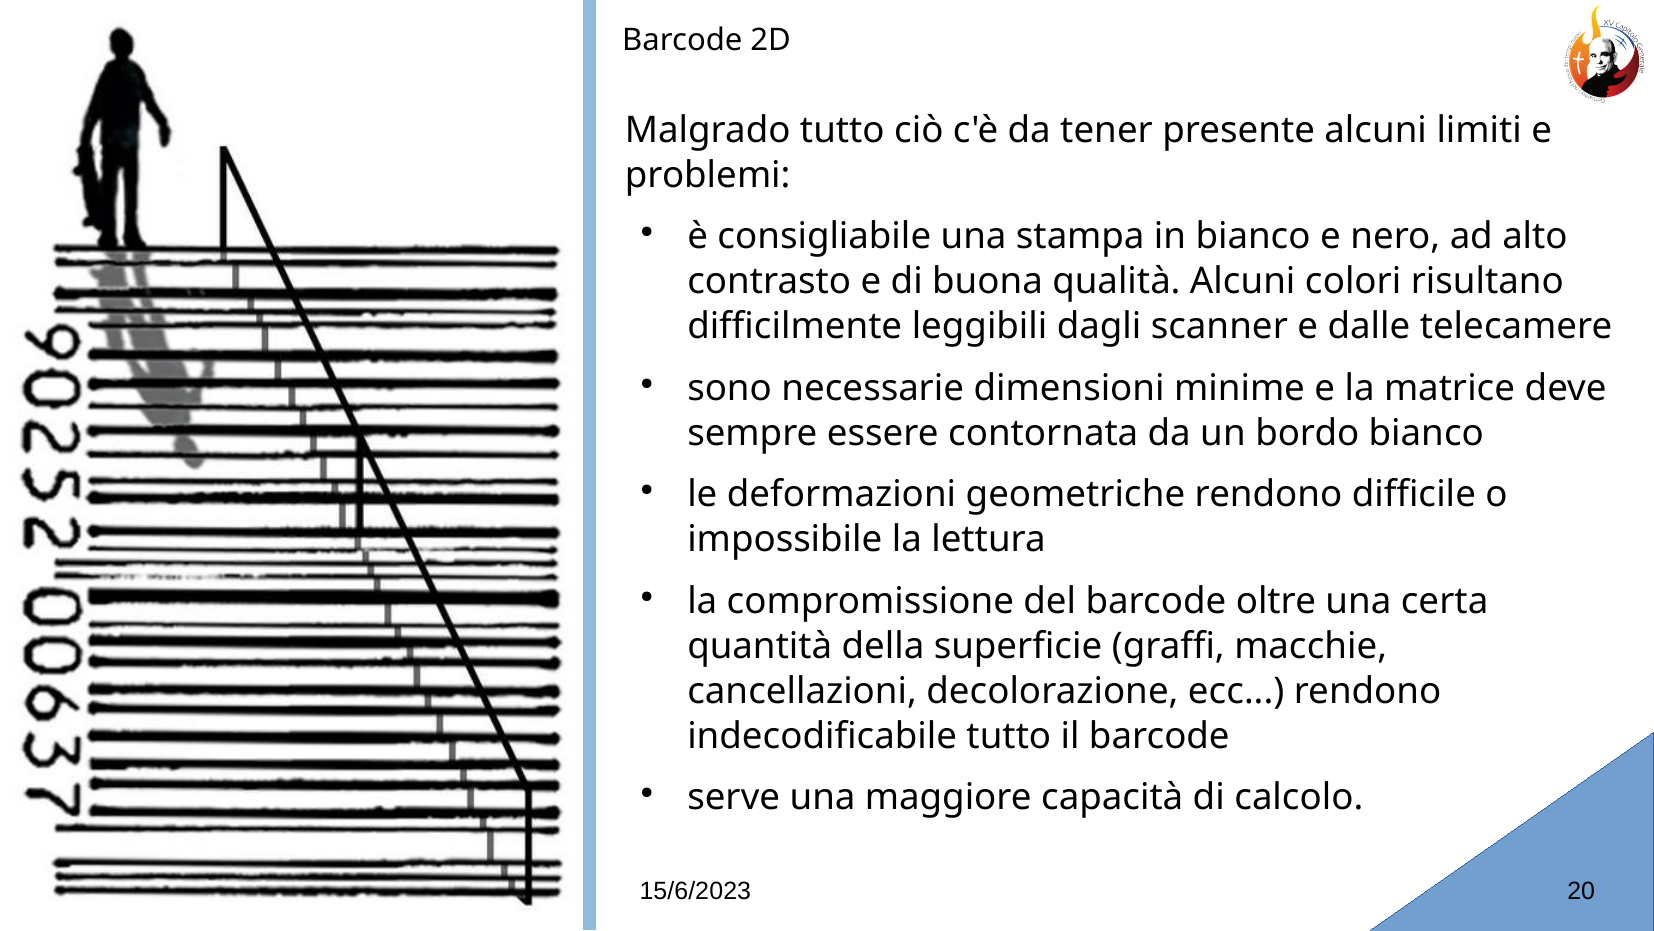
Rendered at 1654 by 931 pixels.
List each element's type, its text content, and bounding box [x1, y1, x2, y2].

picture [1563, 4, 1646, 103]
list Malgrado tutto ciò c'è da tener presente alcuni limiti e problemi: è consigliabile una stampa in bianco e nero, ad alto contrasto e di buona qualità. Alcuni colori risultano difficilmente leggibili dagli scanner e dalle telecamere sono necessarie dimensioni minime e la matrice deve sempre essere contornata da un bordo bianco le deformazioni geometriche rendono difficile o impossibile la lettura la compromissione del barcode oltre una certa quantità della superficie (graffi, macchie, cancellazioni, decolorazione, ecc...) rendono indecodificabile tutto il barcode serve una maggiore capacità di calcolo. [624, 106, 1621, 851]
picture [0, 0, 583, 931]
text_box Barcode 2D [607, 9, 1340, 63]
